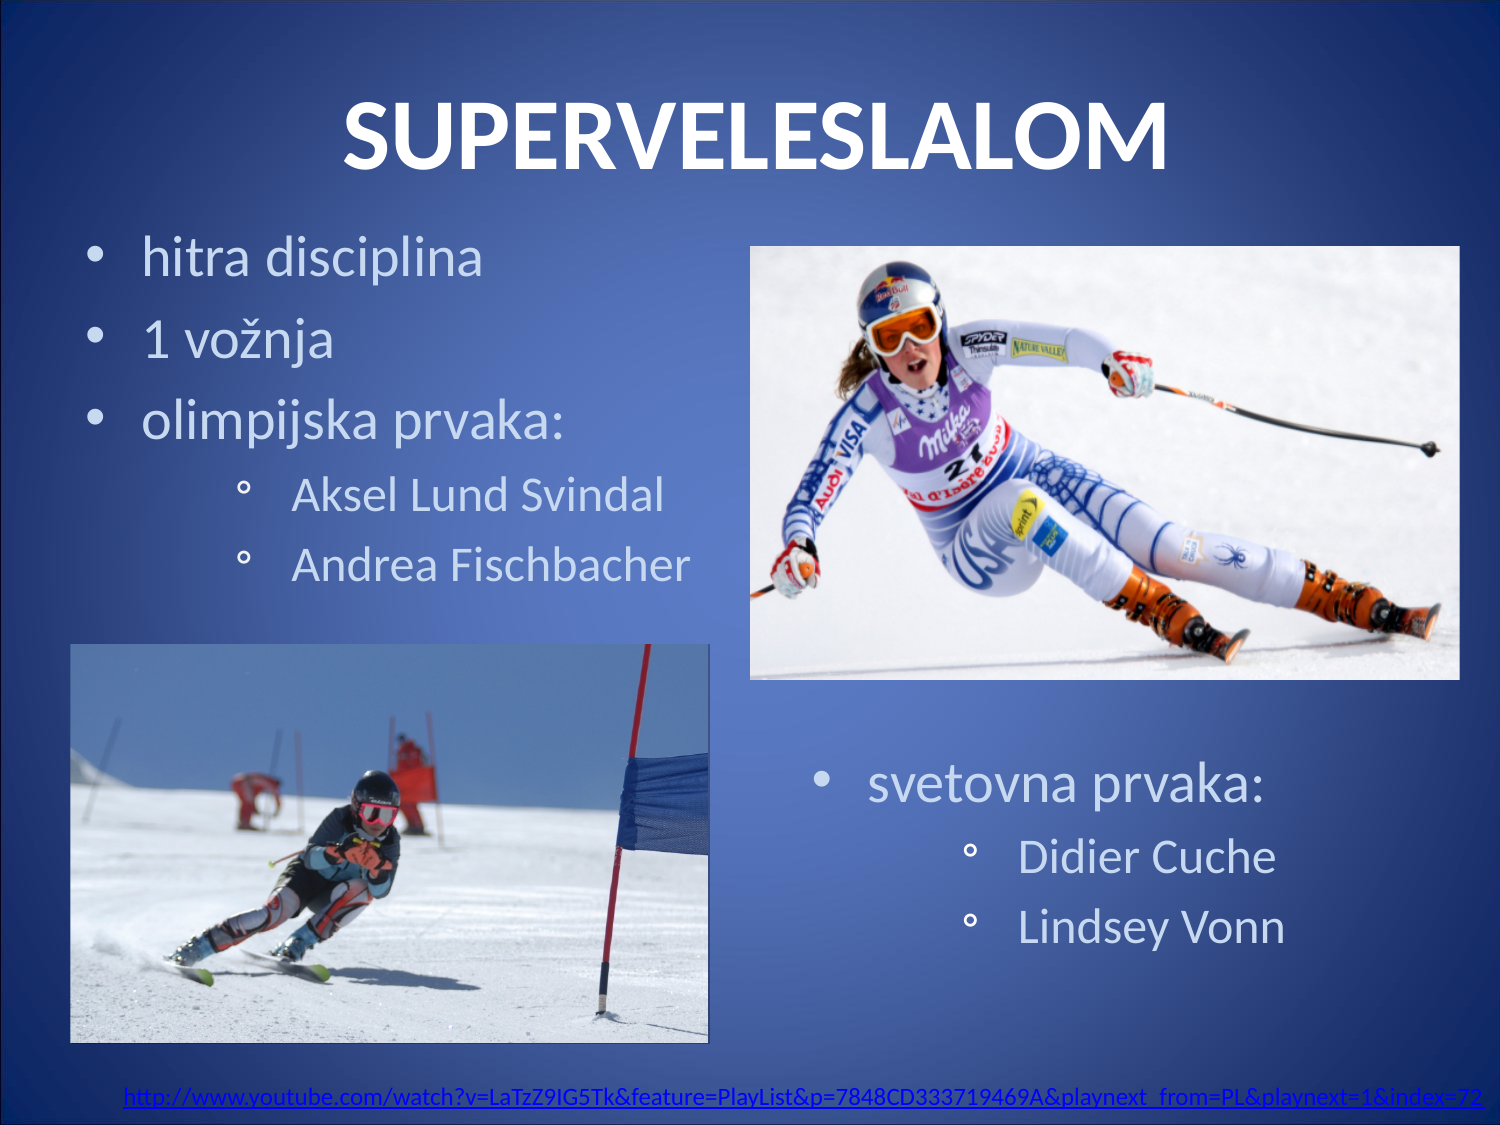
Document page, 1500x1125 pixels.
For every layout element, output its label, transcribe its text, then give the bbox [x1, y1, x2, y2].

picture [0, 0, 1500, 1125]
title SUPERVELESLALOM [82, 35, 1432, 223]
text_box http://www.youtube.com/watch?v=LaTzZ9IG5Tk&feature=PlayList&p=7848CD333719469A&playnext_from=PL&playnext=1&index=72 [93, 1066, 1500, 1125]
text_box svetovna prvaka: Didier Cuche Lindsey Vonn [796, 703, 1407, 1055]
text_box hitra disciplina 1 vožnja olimpijska prvaka: Aksel Lund Svindal Andrea Fischbacher [70, 210, 727, 633]
